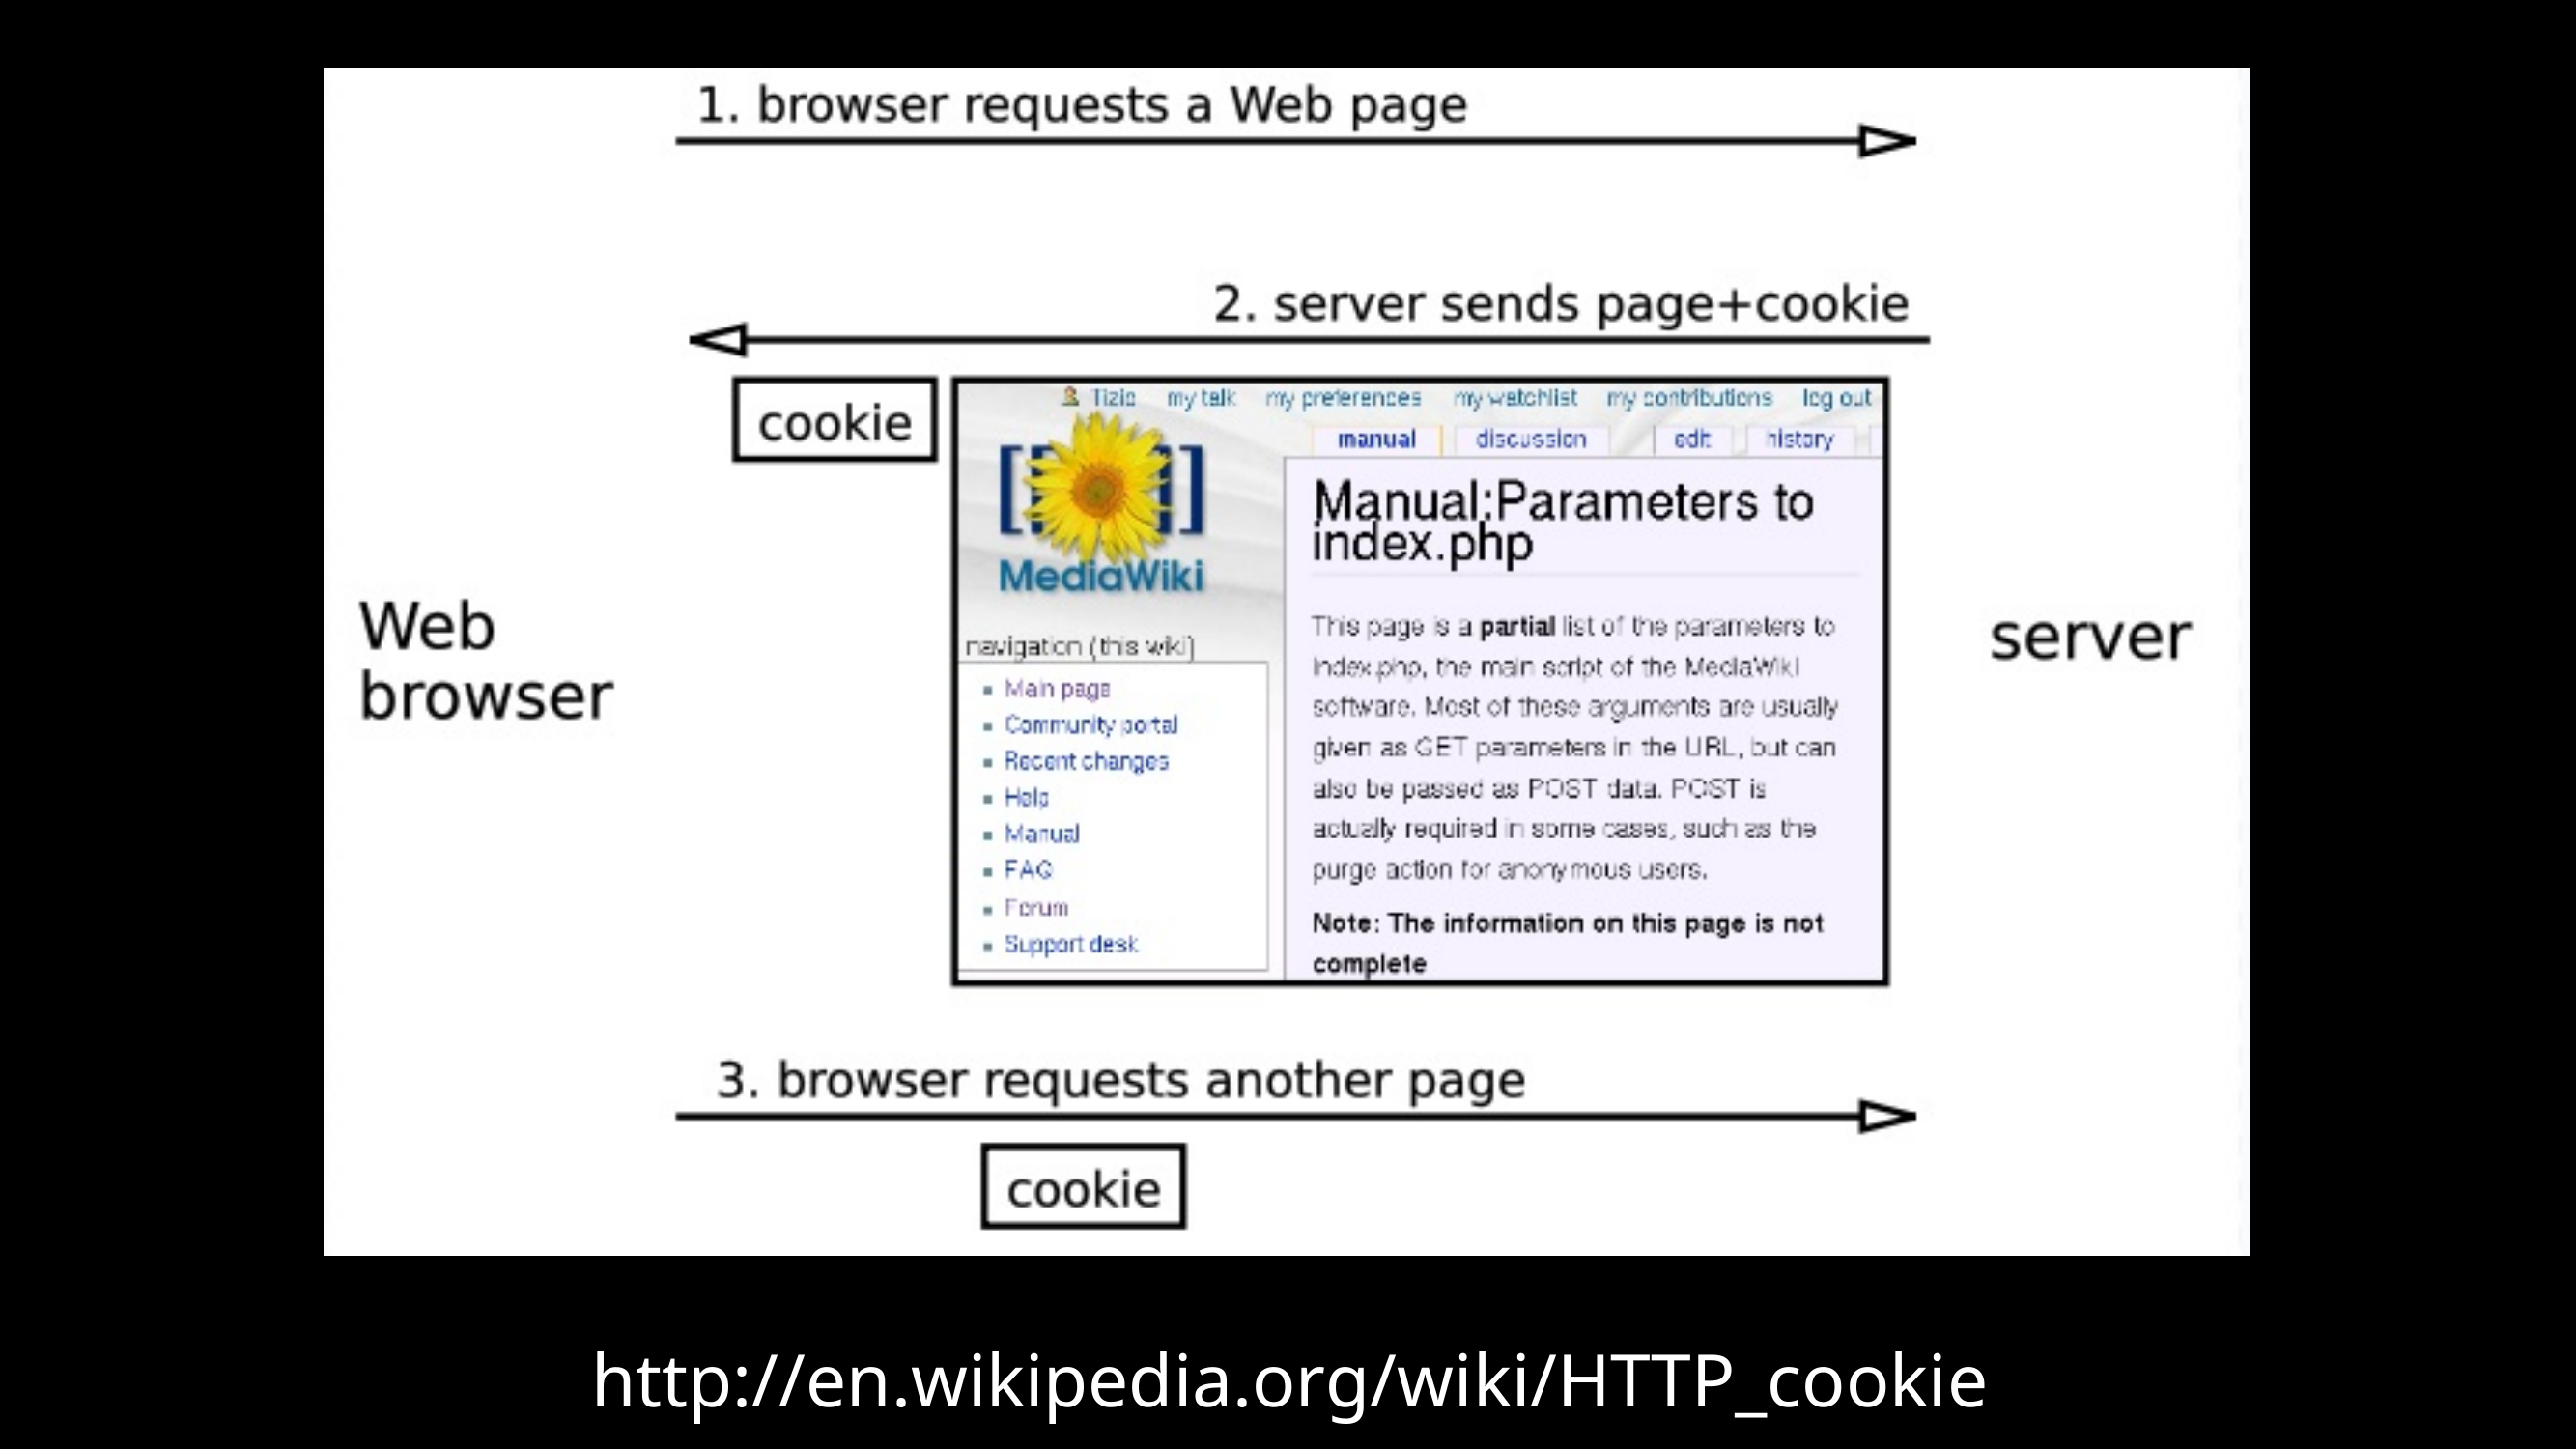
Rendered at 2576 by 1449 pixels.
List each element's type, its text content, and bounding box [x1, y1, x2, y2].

picture [324, 68, 2250, 1256]
text_box http://en.wikipedia.org/wiki/HTTP_cookie [591, 1333, 1990, 1422]
